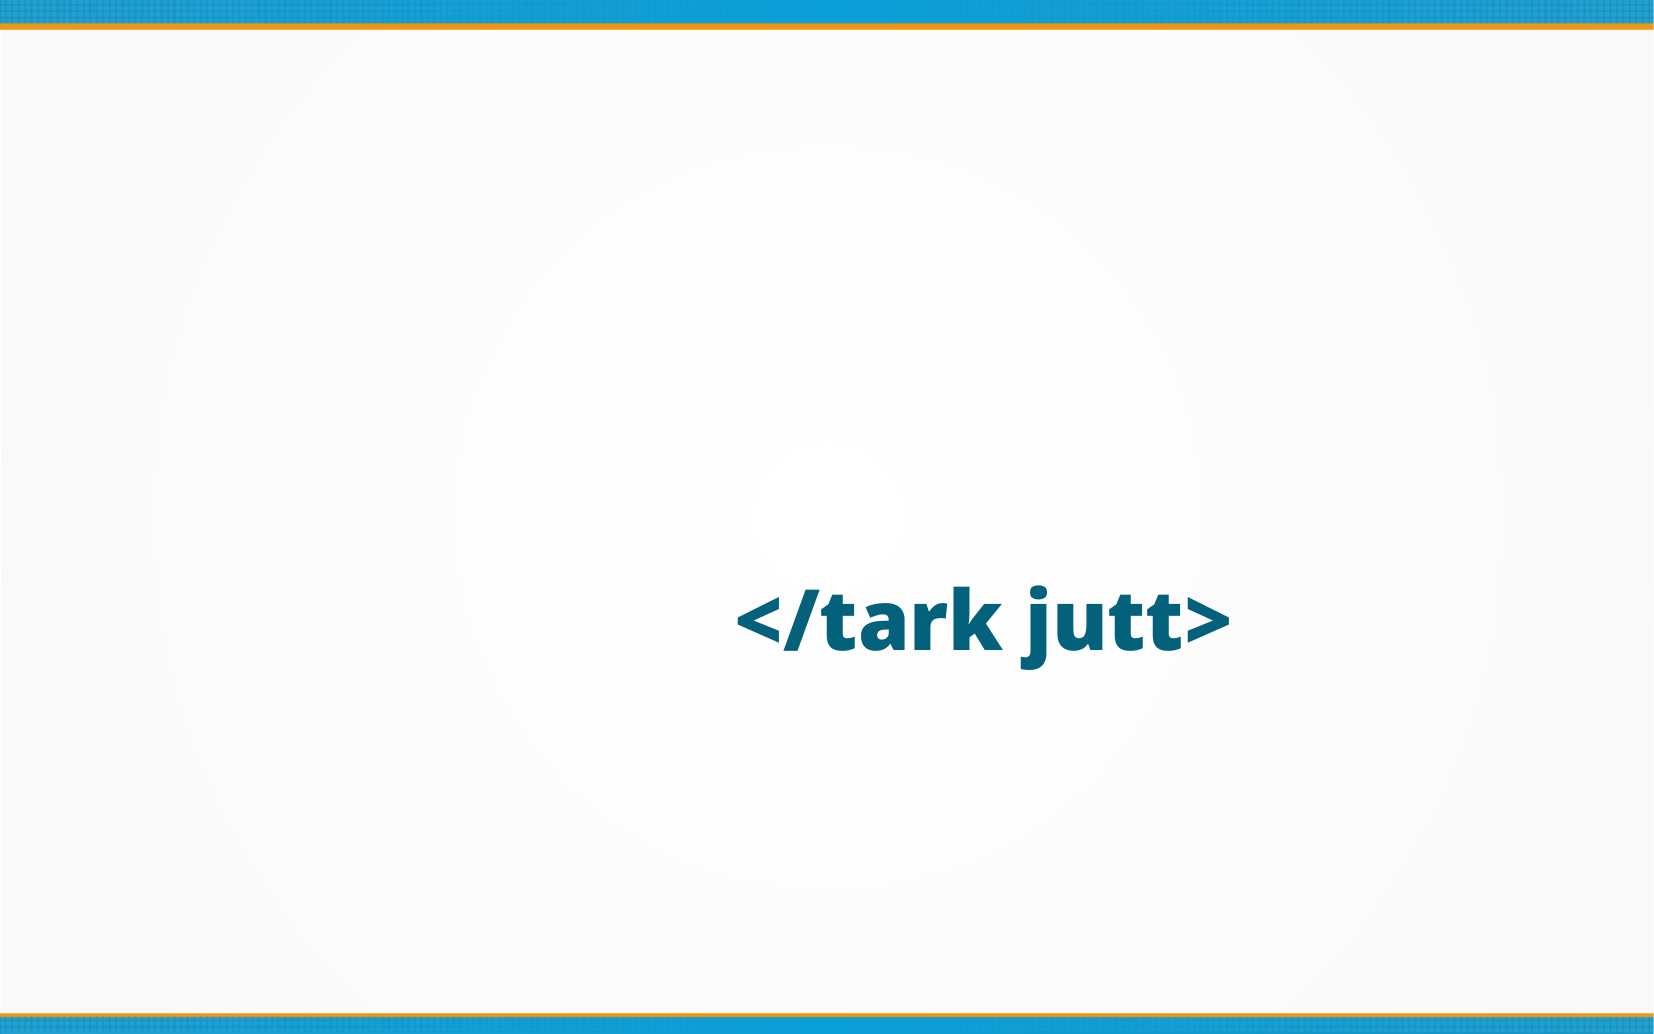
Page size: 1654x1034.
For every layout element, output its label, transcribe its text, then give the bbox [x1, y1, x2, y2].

subtitle </tark jutt> [98, 138, 1654, 1034]
picture [0, 0, 1654, 1034]
